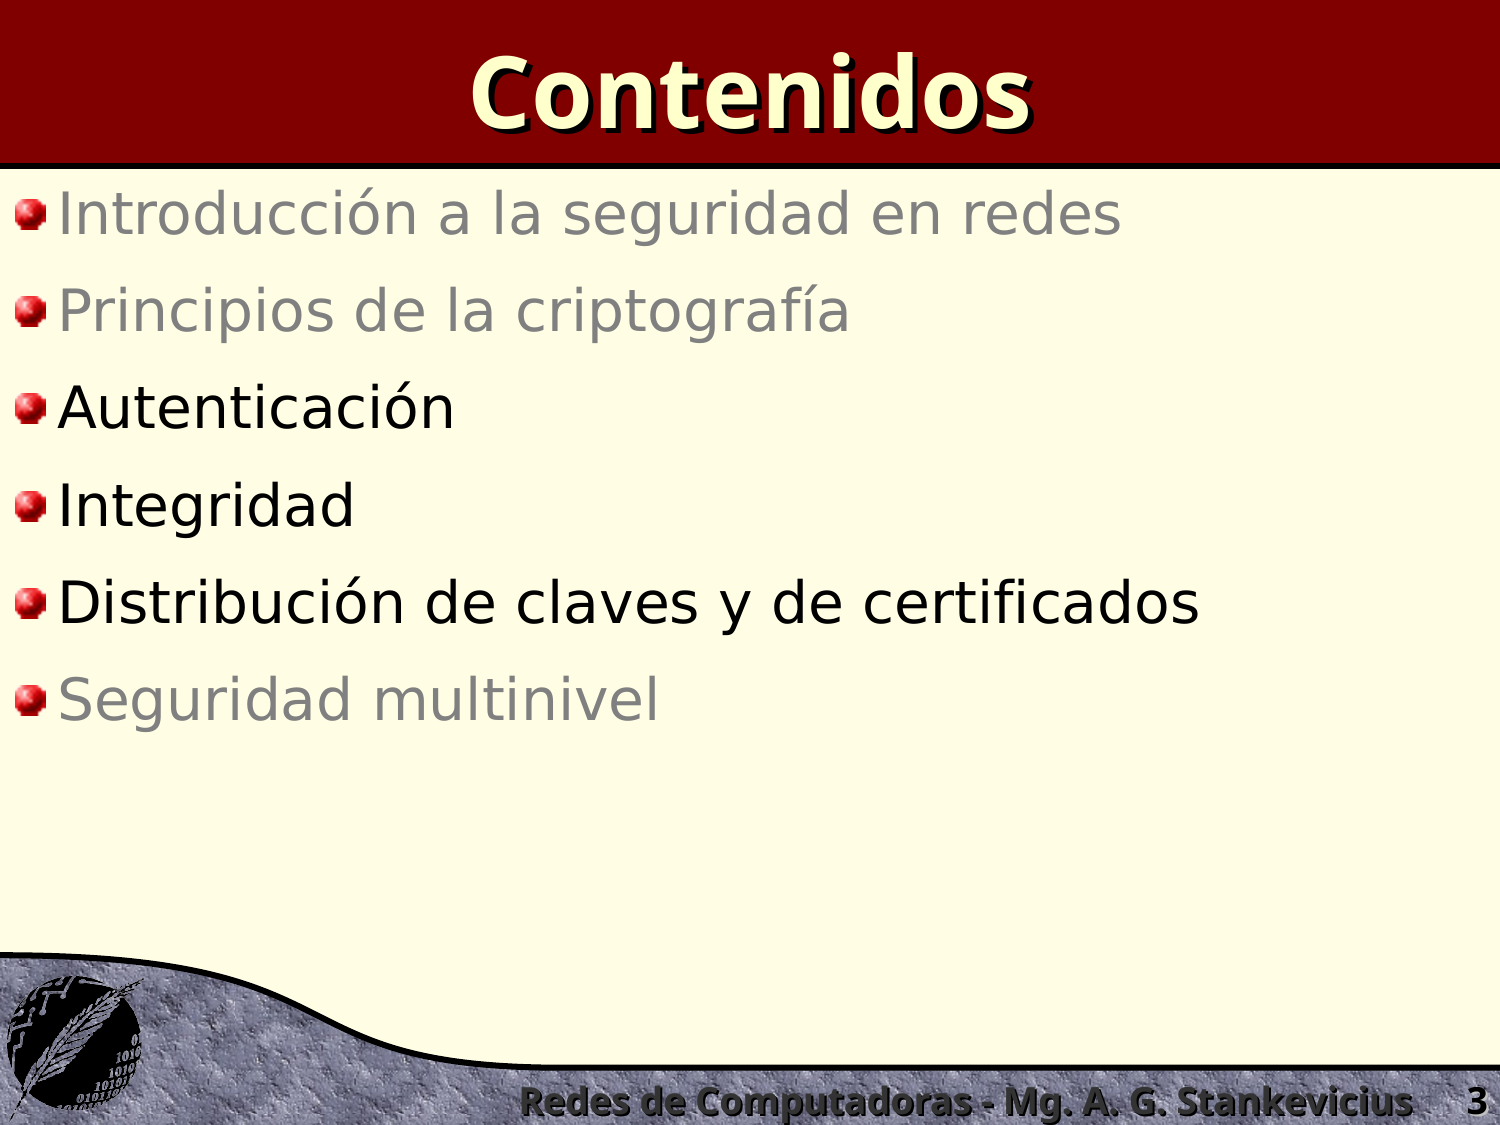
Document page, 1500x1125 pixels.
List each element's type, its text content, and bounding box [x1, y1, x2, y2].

picture [0, 959, 1500, 1125]
picture [1047, 1100, 1054, 1110]
picture [790, 1100, 795, 1110]
title Contenidos [15, 5, 1485, 160]
list Introducción a la seguridad en redes Principios de la criptografía Autenticación Integridad Distribución de claves y de certificados Seguridad multinivel [0, 180, 1500, 930]
